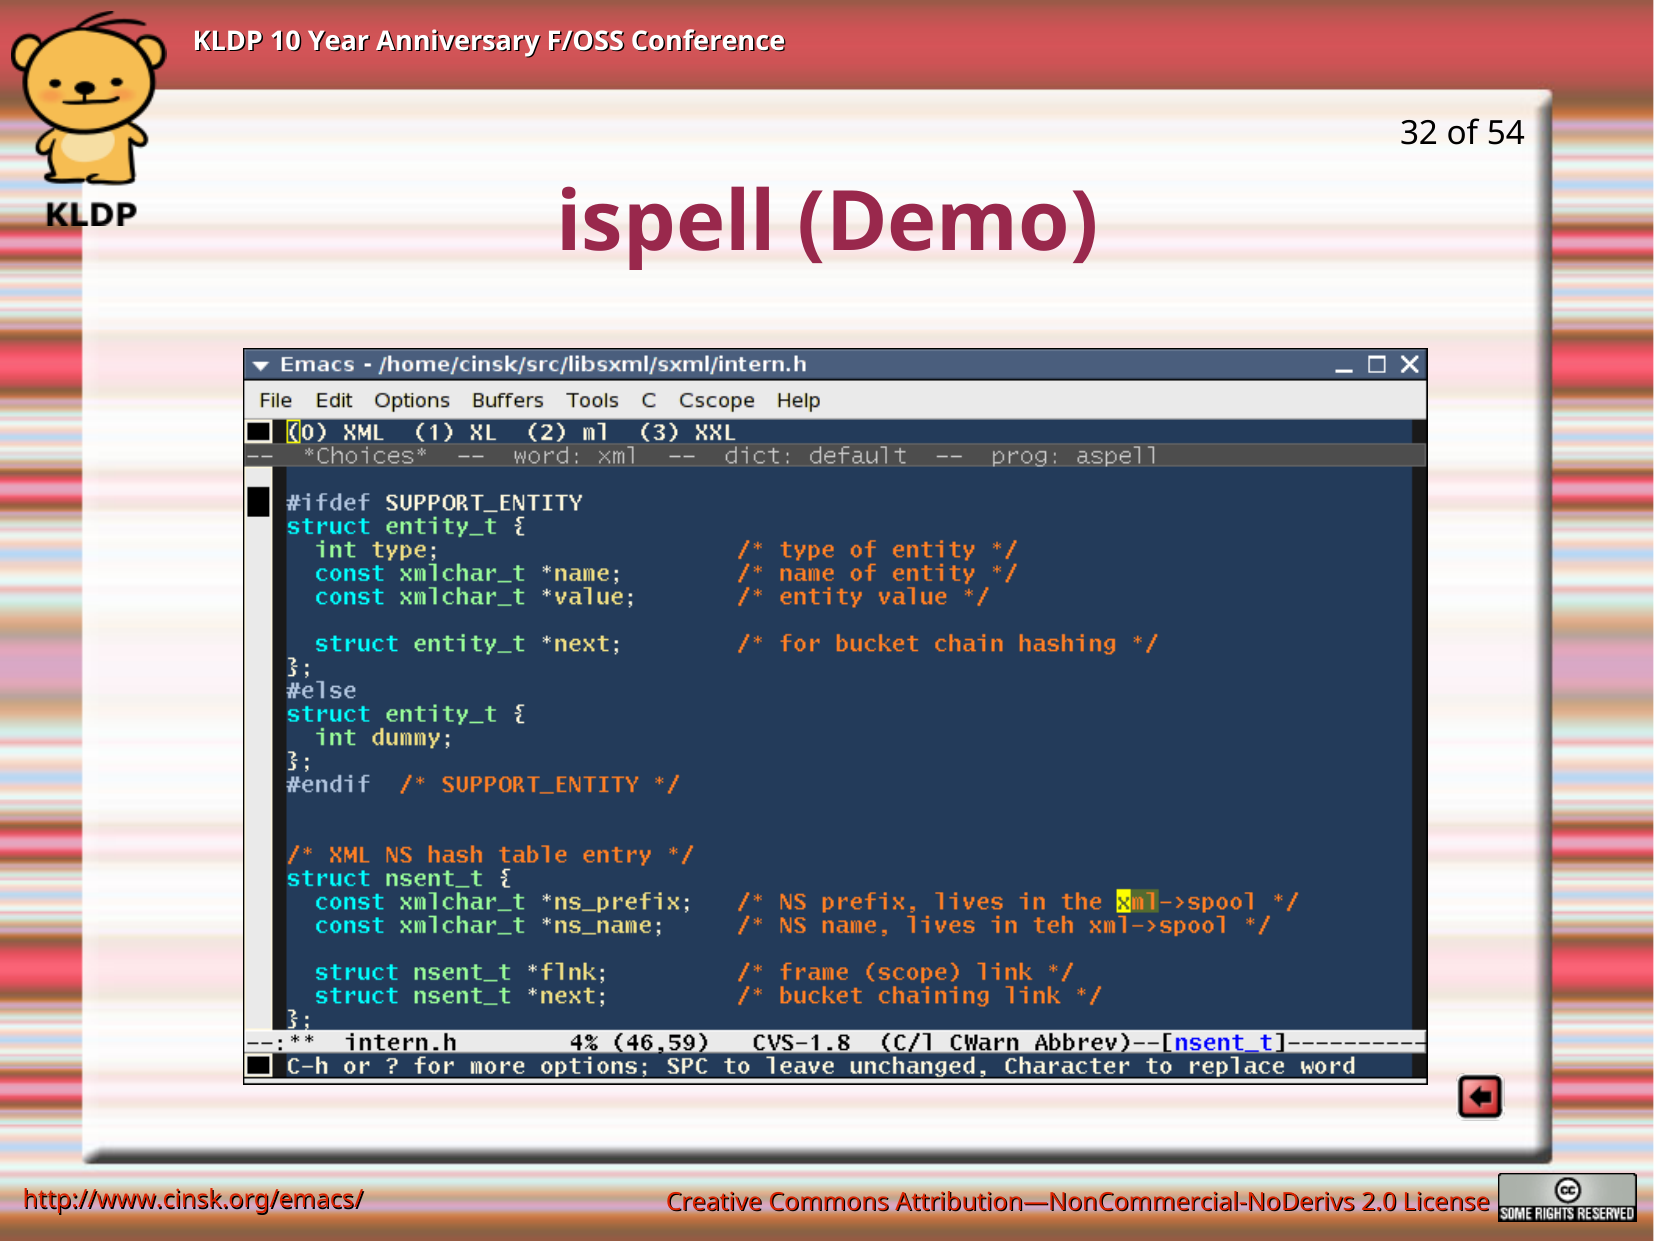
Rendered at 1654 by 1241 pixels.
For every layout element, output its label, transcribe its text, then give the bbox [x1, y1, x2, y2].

picture [0, 0, 1654, 1241]
title ispell (Demo) [121, 114, 1534, 322]
